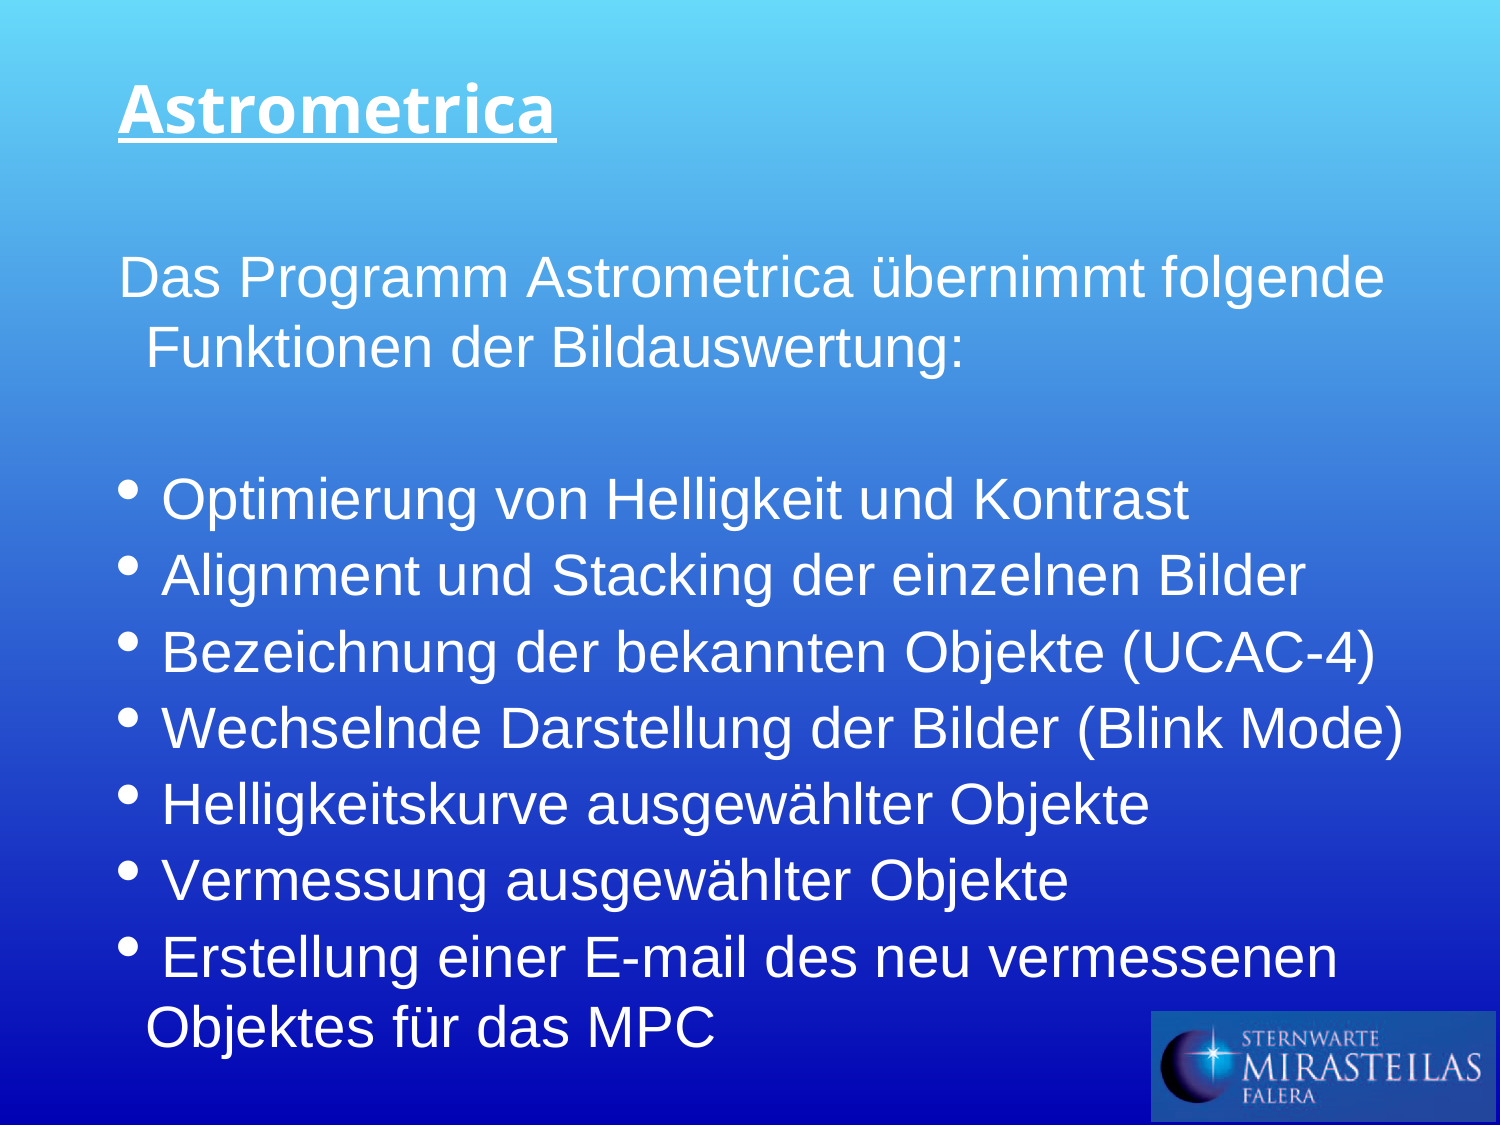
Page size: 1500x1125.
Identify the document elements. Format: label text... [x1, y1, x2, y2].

picture [1151, 1011, 1496, 1122]
text_box Astrometrica Das Programm Astrometrica übernimmt folgende Funktionen der Bildauswertung: Optimierung von Helligkeit und Kontrast Alignment und Stacking der einzelnen Bilder Bezeichnung der bekannten Objekte (UCAC-4) Wechselnde Darstellung der Bilder (Blink Mode) Helligkeitskurve ausgewählter Objekte Vermessung ausgewählter Objekte Erstellung einer E-mail des neu vermessenen Objektes für das MPC [88, 59, 1429, 750]
